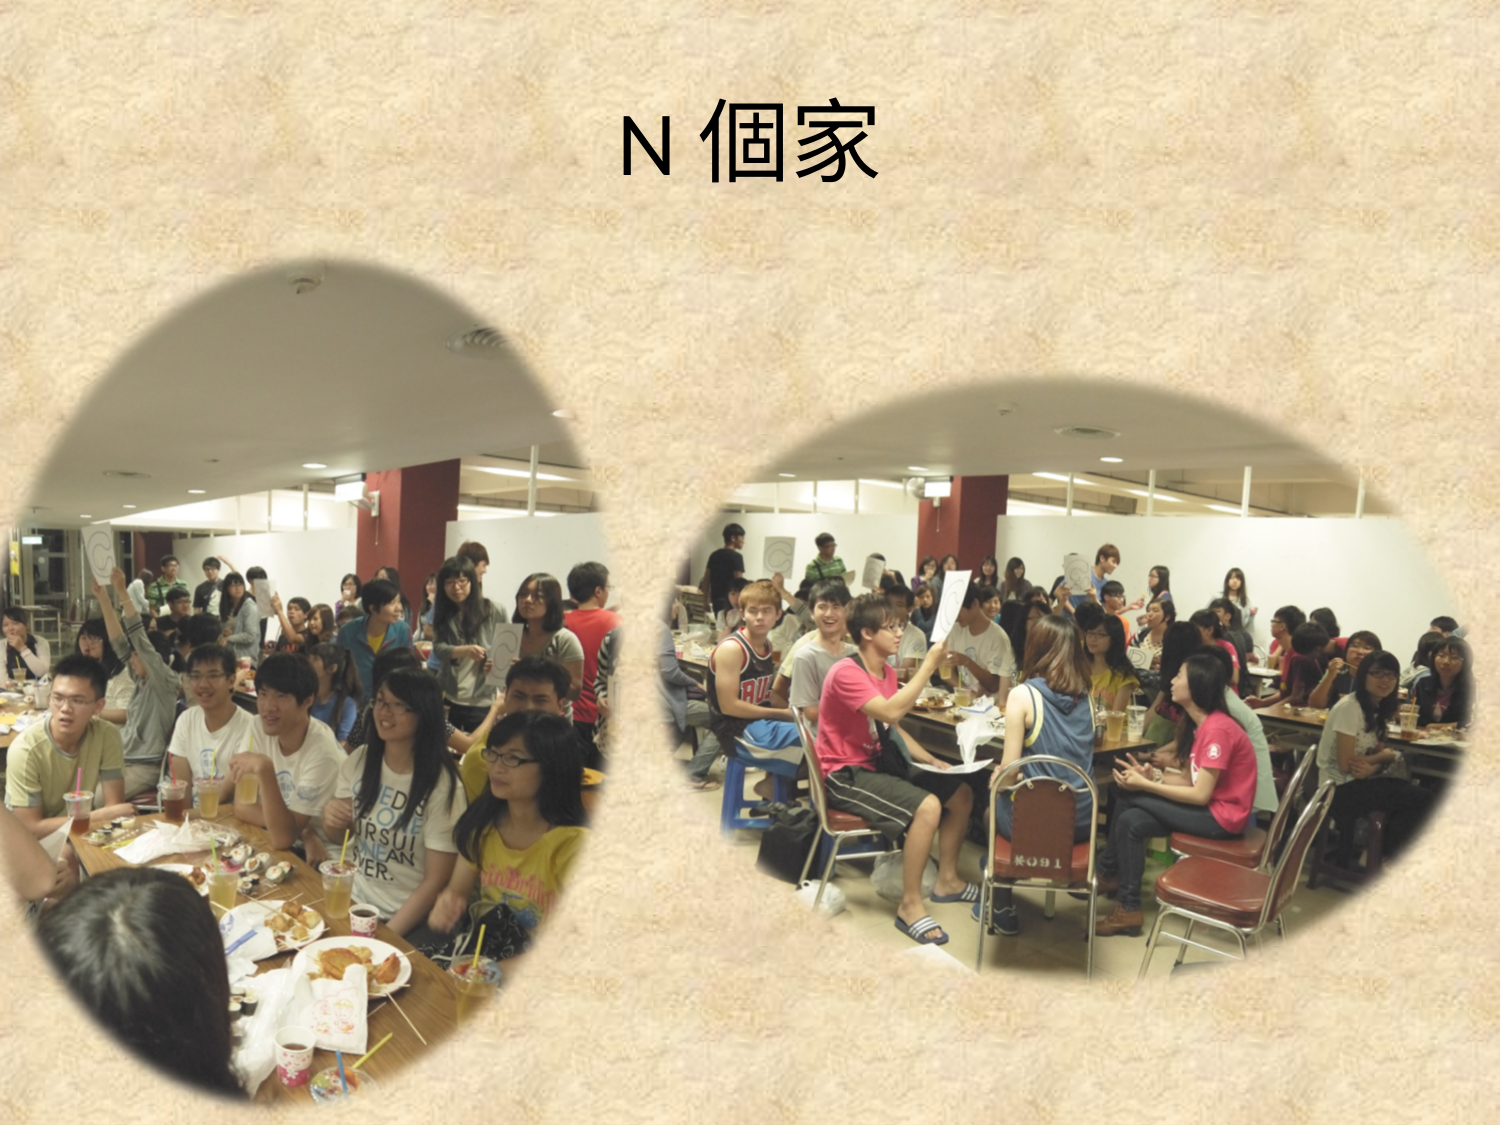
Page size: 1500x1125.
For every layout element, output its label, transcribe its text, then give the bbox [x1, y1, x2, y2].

picture [0, 0, 1500, 1125]
title N個家 [75, 45, 1426, 233]
